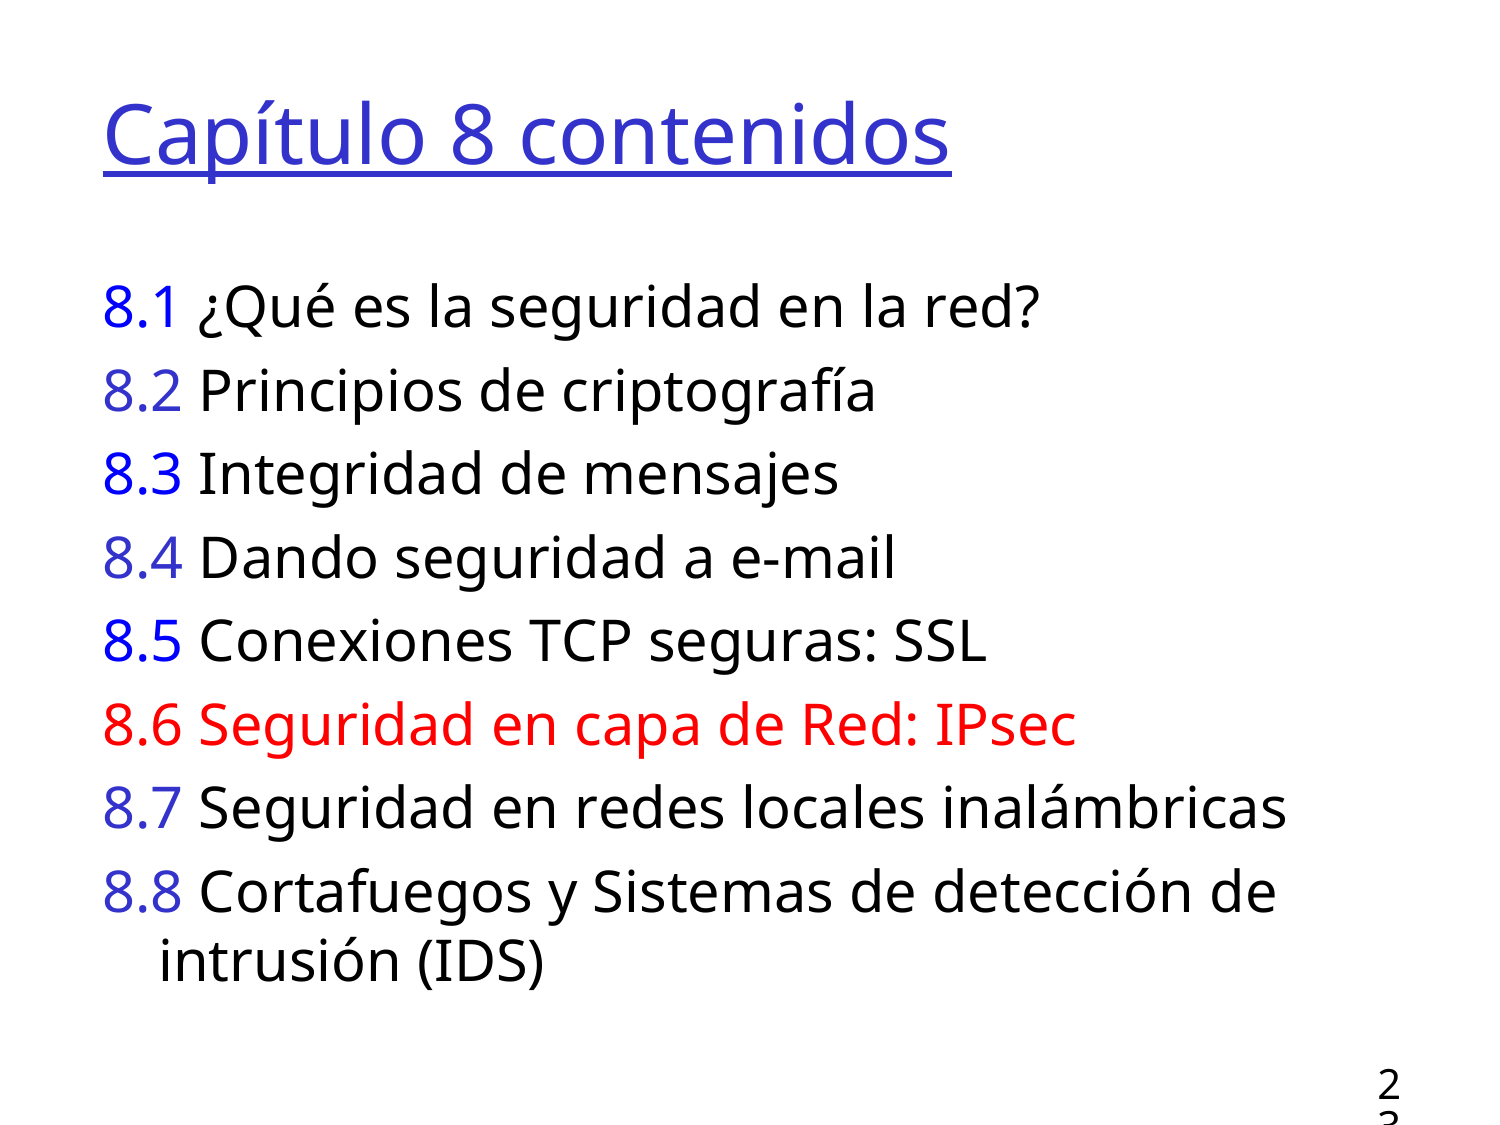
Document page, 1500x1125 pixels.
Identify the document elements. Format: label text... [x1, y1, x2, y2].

list 8.1 ¿Qué es la seguridad en la red? 8.2 Principios de criptografía 8.3 Integridad de mensajes 8.4 Dando seguridad a e-mail 8.5 Conexiones TCP seguras: SSL 8.6 Seguridad en capa de Red: IPsec 8.7 Seguridad en redes locales inalámbricas 8.8 Cortafuegos y Sistemas de detección de intrusión (IDS) [87, 262, 1363, 1006]
title Capítulo 8 contenidos [87, 16, 1363, 247]
